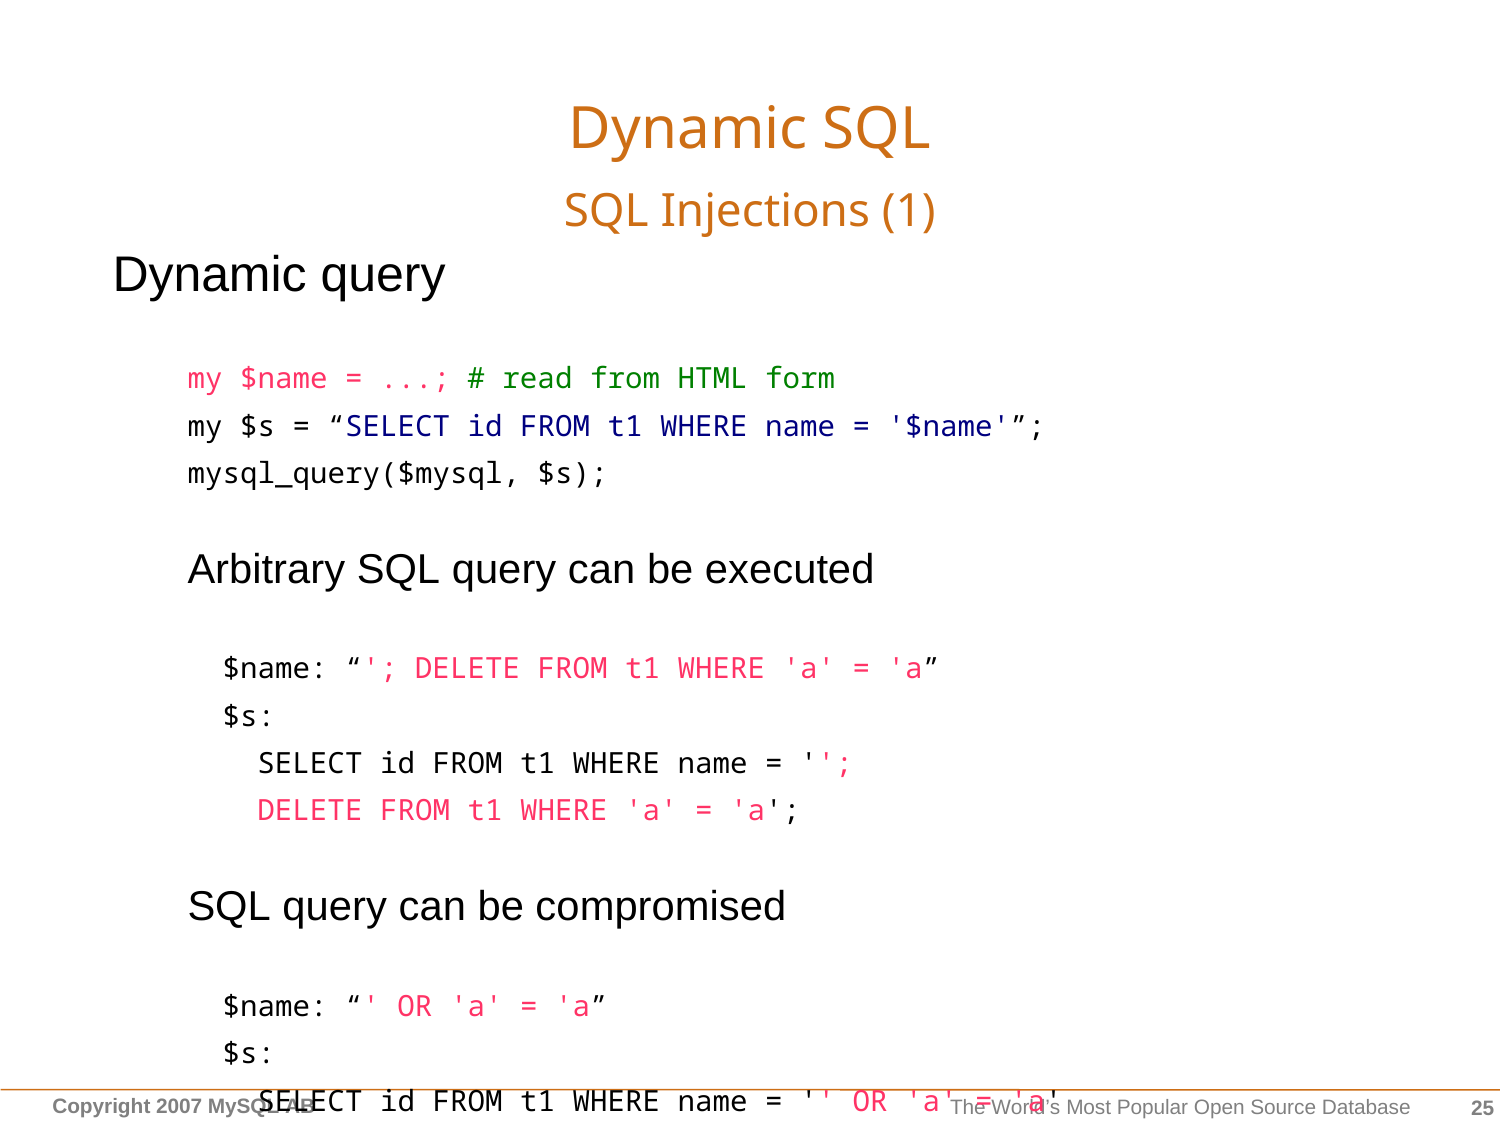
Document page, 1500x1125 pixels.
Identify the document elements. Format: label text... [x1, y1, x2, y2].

list Dynamic query my $name = ...; # read from HTML form my $s = “SELECT id FROM t1 WHERE name = '$name'”; mysql_query($mysql, $s); Arbitrary SQL query can be executed $name: “'; DELETE FROM t1 WHERE 'a' = 'a” $s: SELECT id FROM t1 WHERE name = ''; DELETE FROM t1 WHERE 'a' = 'a'; SQL query can be compromised $name: “' OR 'a' = 'a” $s: SELECT id FROM t1 WHERE name = '' OR 'a' = 'a' [112, 249, 1388, 1098]
title Dynamic SQL SQL Injections (1) [0, 77, 1500, 236]
